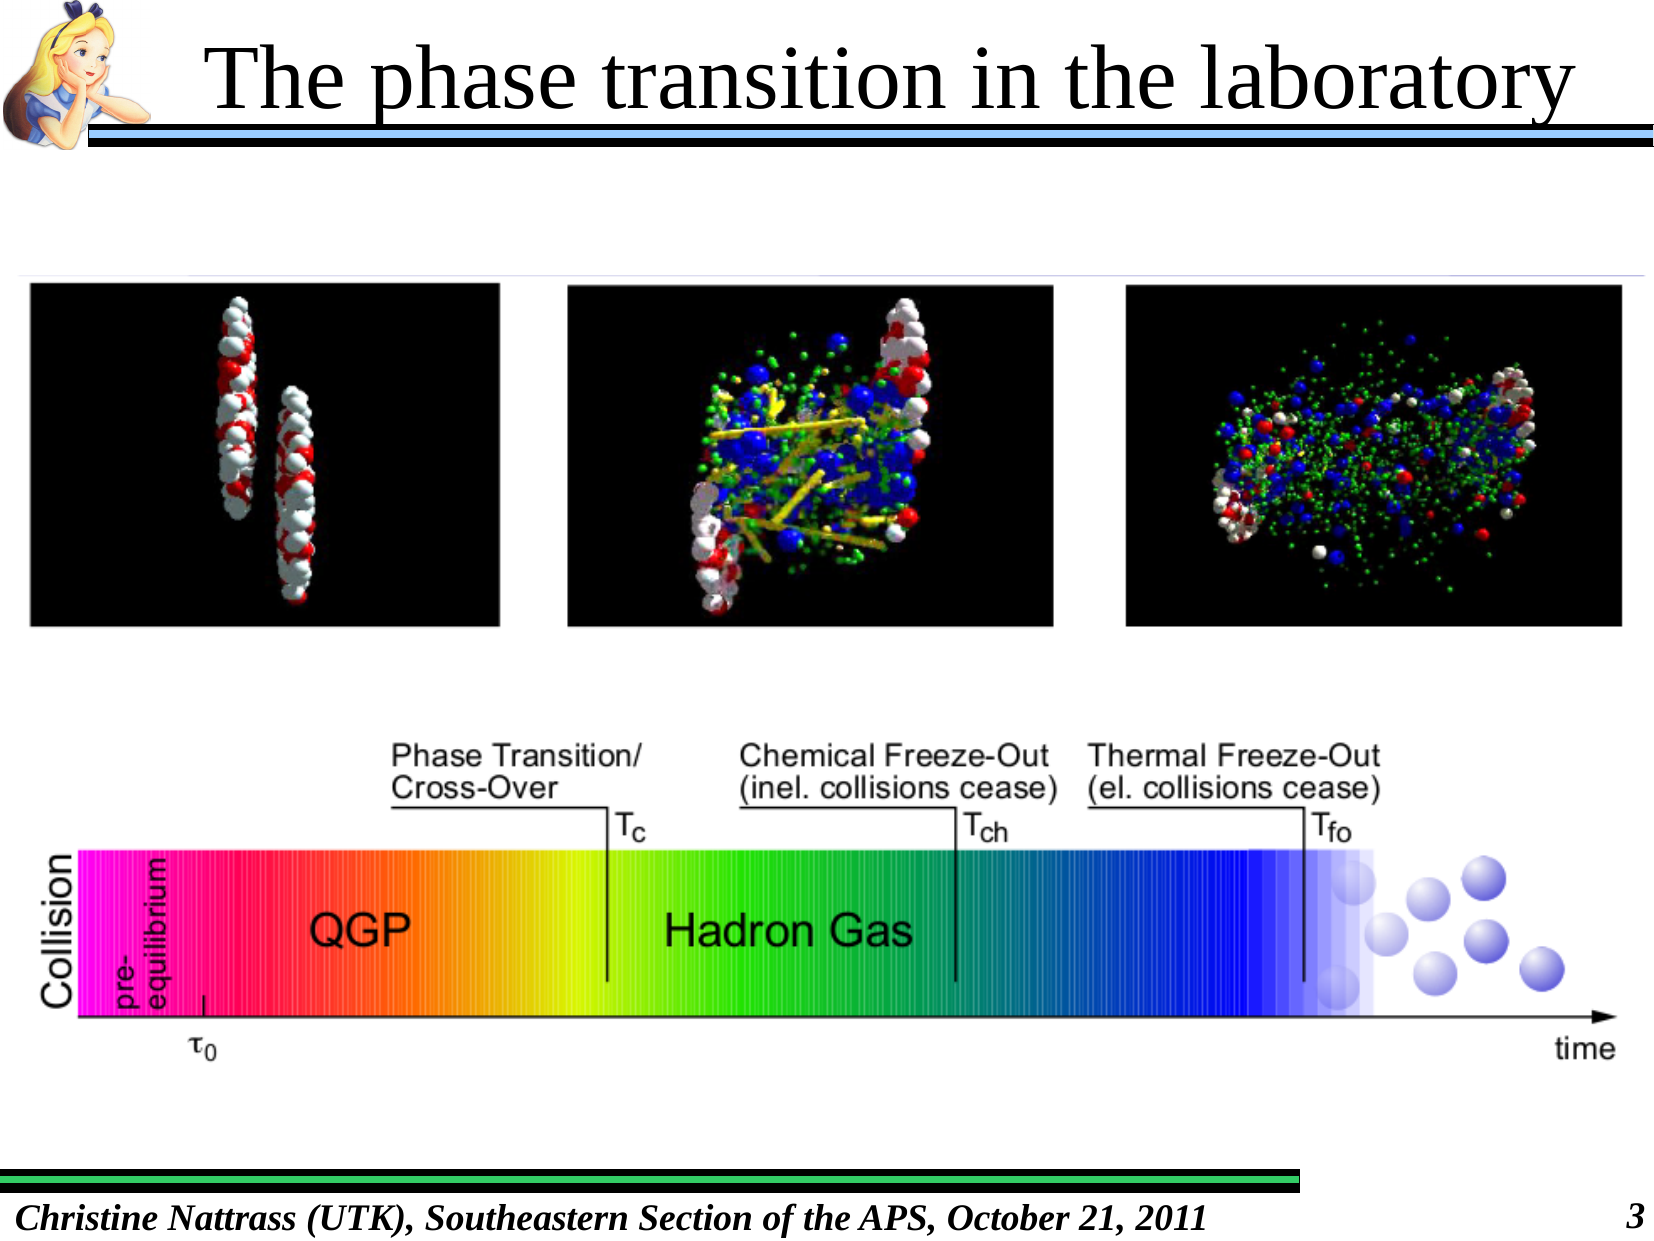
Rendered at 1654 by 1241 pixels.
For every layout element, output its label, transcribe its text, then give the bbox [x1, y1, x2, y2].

picture [1, 275, 1651, 1110]
title The phase transition in the laboratory [147, 8, 1636, 147]
picture [3, 0, 151, 150]
